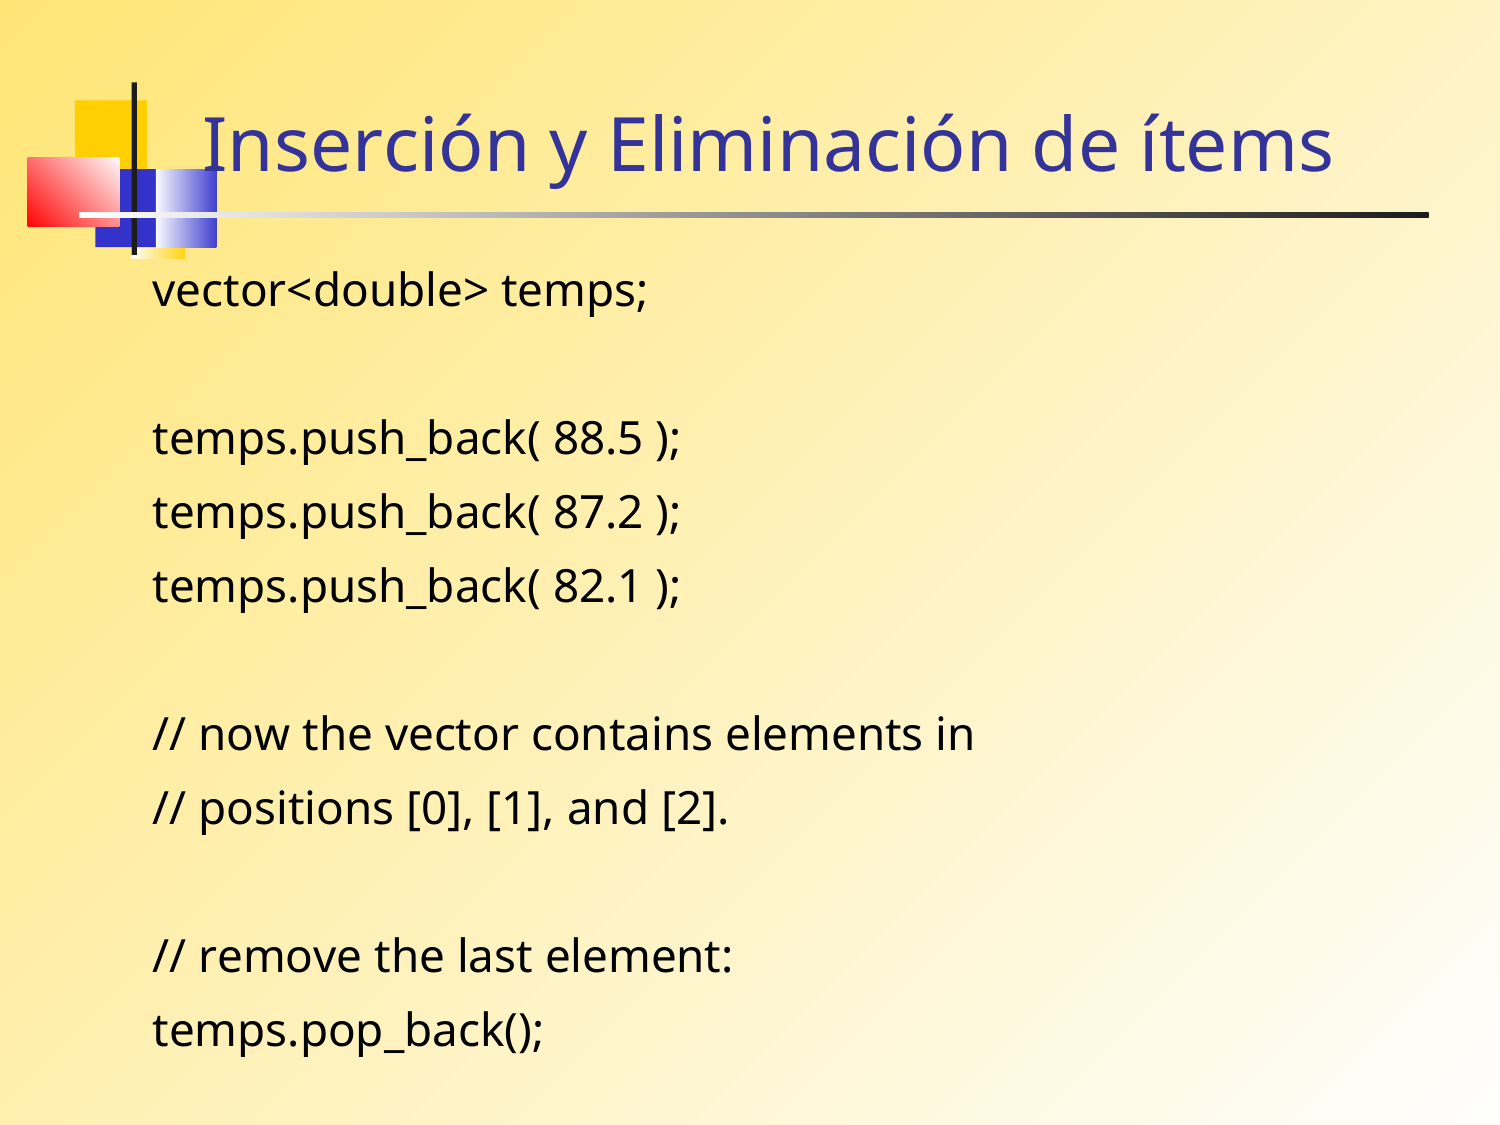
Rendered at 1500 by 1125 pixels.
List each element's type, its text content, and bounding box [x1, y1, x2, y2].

list vector<double> temps; temps.push_back( 88.5 ); temps.push_back( 87.2 ); temps.push_back( 82.1 ); // now the vector contains elements in // positions [0], [1], and [2]. // remove the last element: temps.pop_back(); [137, 249, 1463, 1013]
title Inserción y Eliminación de ítems [187, 37, 1466, 201]
